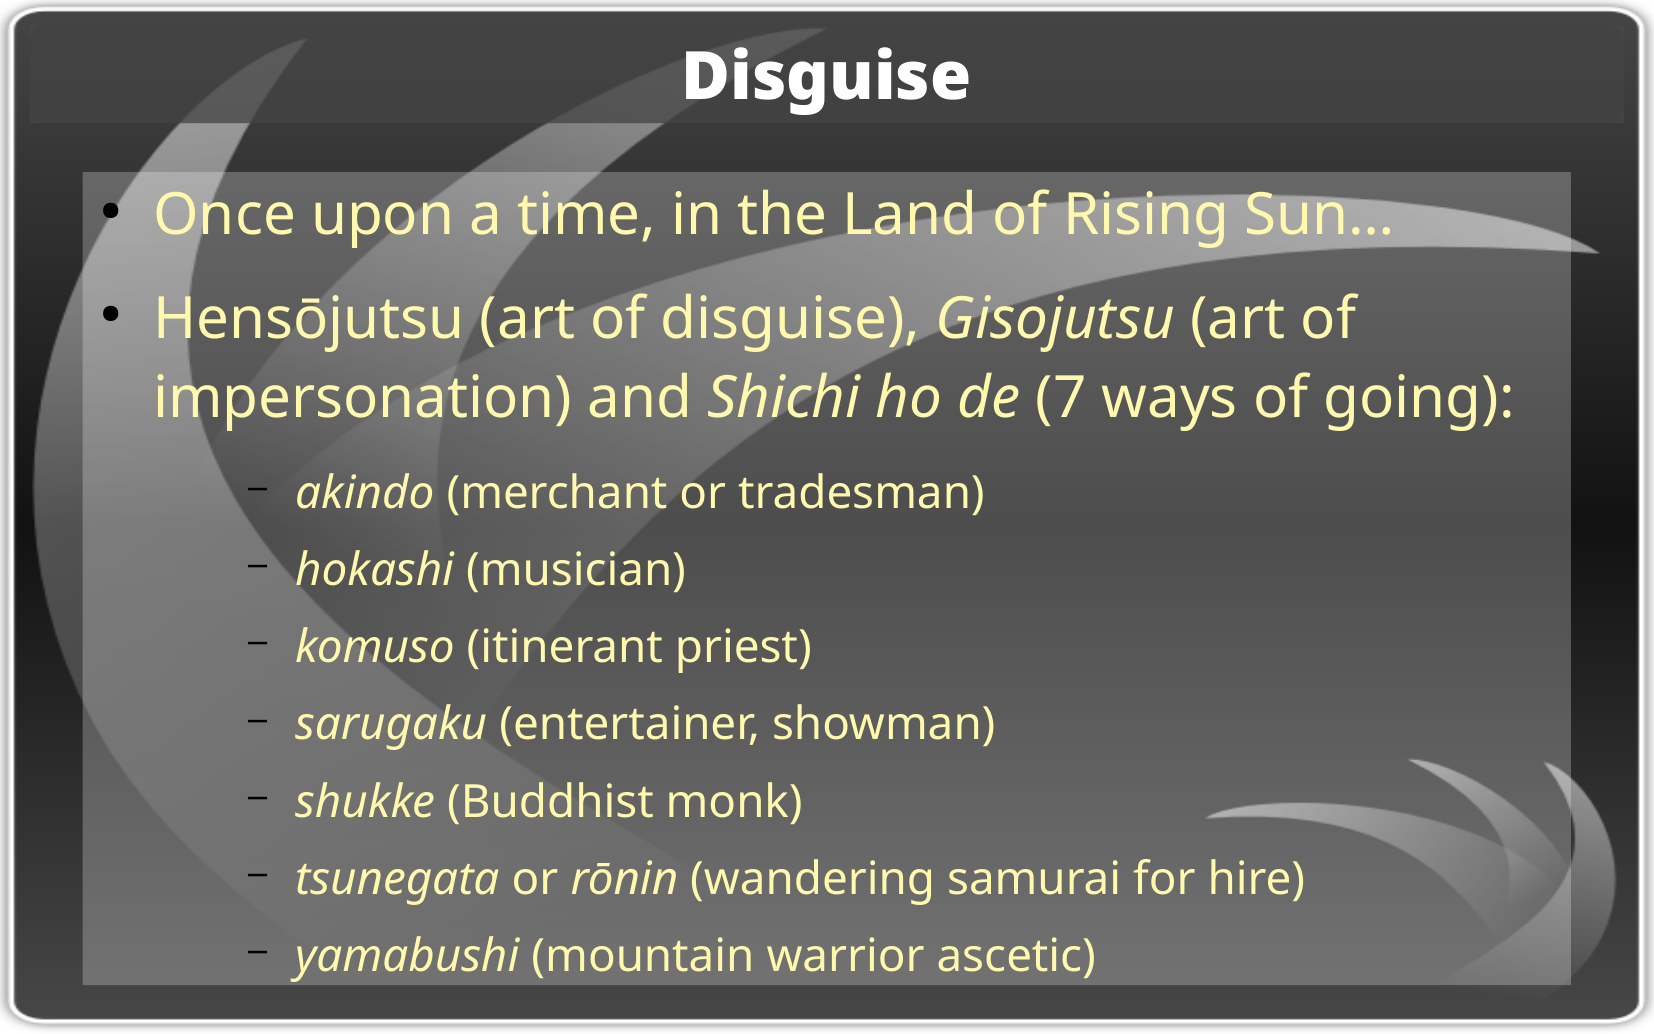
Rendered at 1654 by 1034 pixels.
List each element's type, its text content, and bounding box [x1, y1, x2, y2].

picture [0, 0, 1654, 1034]
list Once upon a time, in the Land of Rising Sun… Hensōjutsu (art of disguise), Gisojutsu (art of impersonation) and Shichi ho de (7 ways of going): akindo (merchant or tradesman) hokashi (musician) komuso (itinerant priest) sarugaku (entertainer, showman) shukke (Buddhist monk) tsunegata or rōnin (wandering samurai for hire) yamabushi (mountain warrior ascetic) [82, 172, 1571, 964]
title Disguise [29, 24, 1625, 124]
